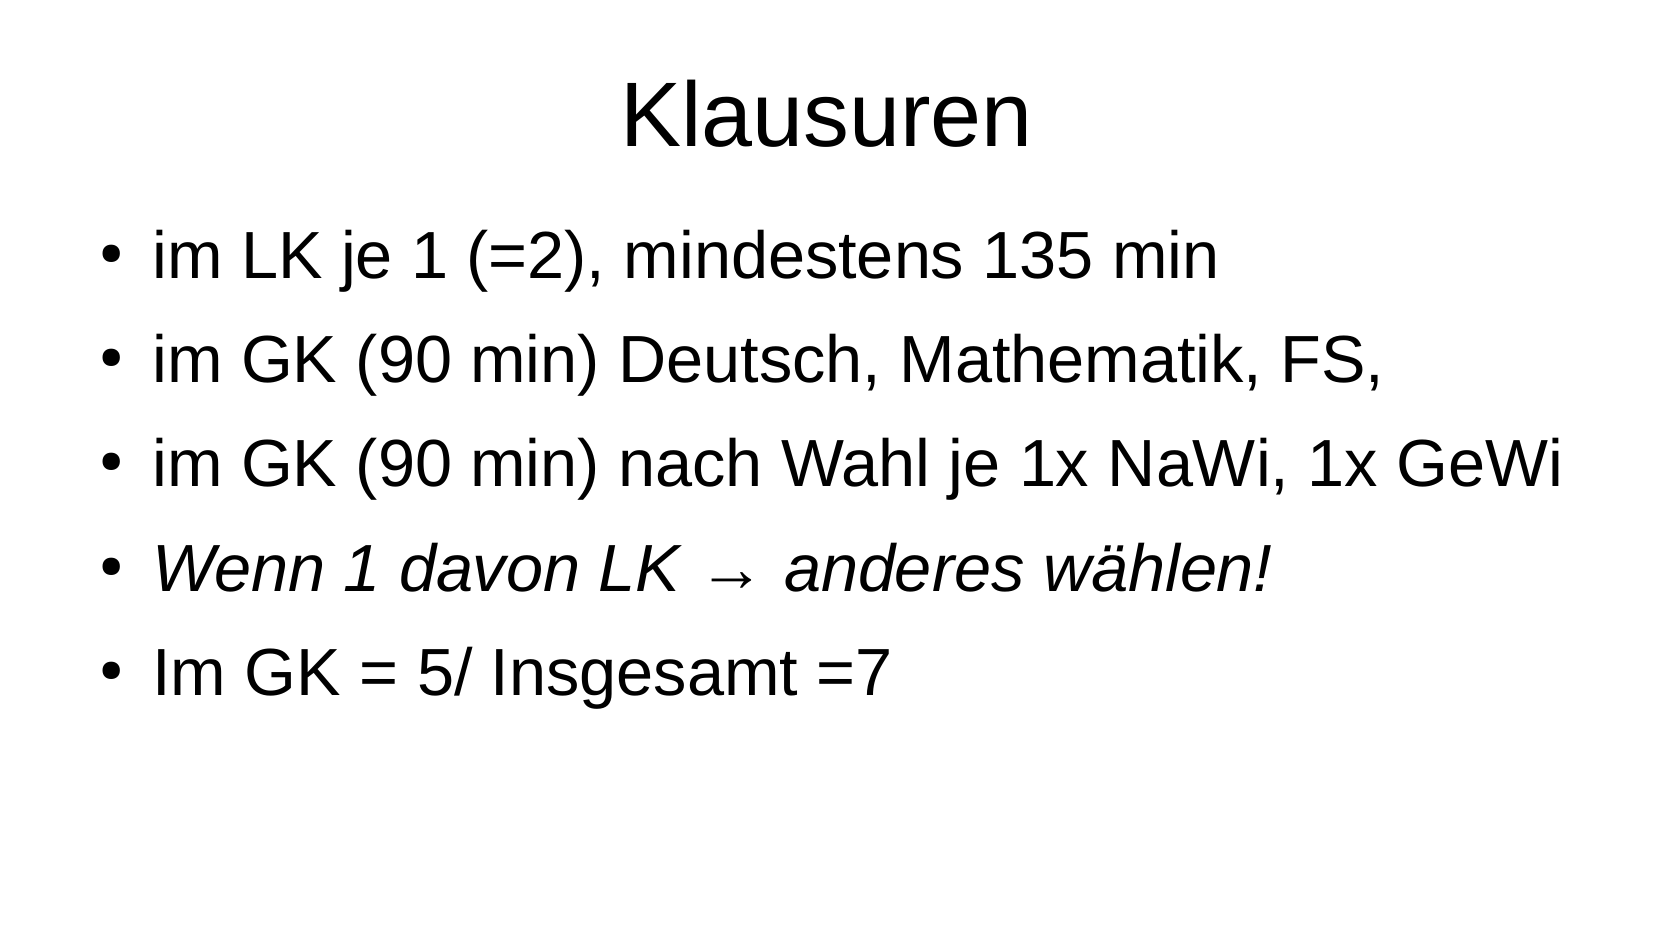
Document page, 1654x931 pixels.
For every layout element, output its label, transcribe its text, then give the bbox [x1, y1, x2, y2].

list im LK je 1 (=2), mindestens 135 min im GK (90 min) Deutsch, Mathematik, FS, im GK (90 min) nach Wahl je 1x NaWi, 1x GeWi Wenn 1 davon LK → anderes wählen! Im GK = 5/ Insgesamt =7 [81, 217, 1570, 758]
title Klausuren [82, 37, 1571, 193]
